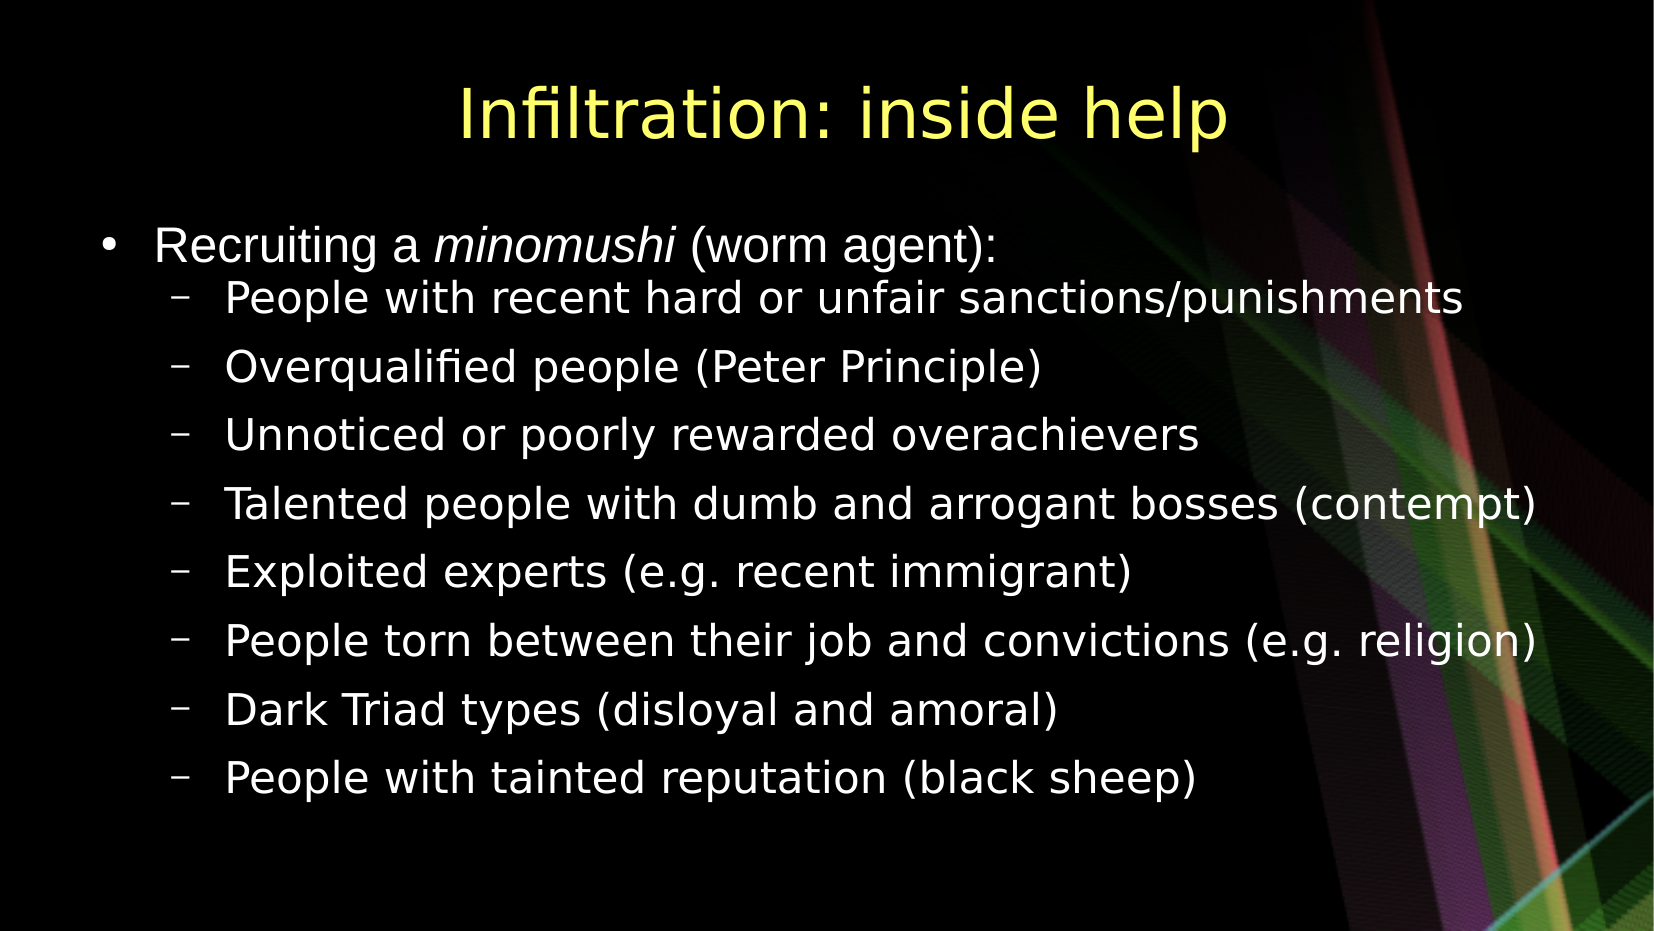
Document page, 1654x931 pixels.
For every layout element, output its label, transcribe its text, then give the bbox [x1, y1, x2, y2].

picture [0, 0, 1654, 931]
list Recruiting a minomushi (worm agent): People with recent hard or unfair sanctions/punishments Overqualified people (Peter Principle) Unnoticed or poorly rewarded overachievers Talented people with dumb and arrogant bosses (contempt) Exploited experts (e.g. recent immigrant) People torn between their job and convictions (e.g. religion) Dark Triad types (disloyal and amoral) People with tainted reputation (black sheep) [82, 217, 1607, 898]
title Infiltration: inside help [82, 37, 1607, 193]
